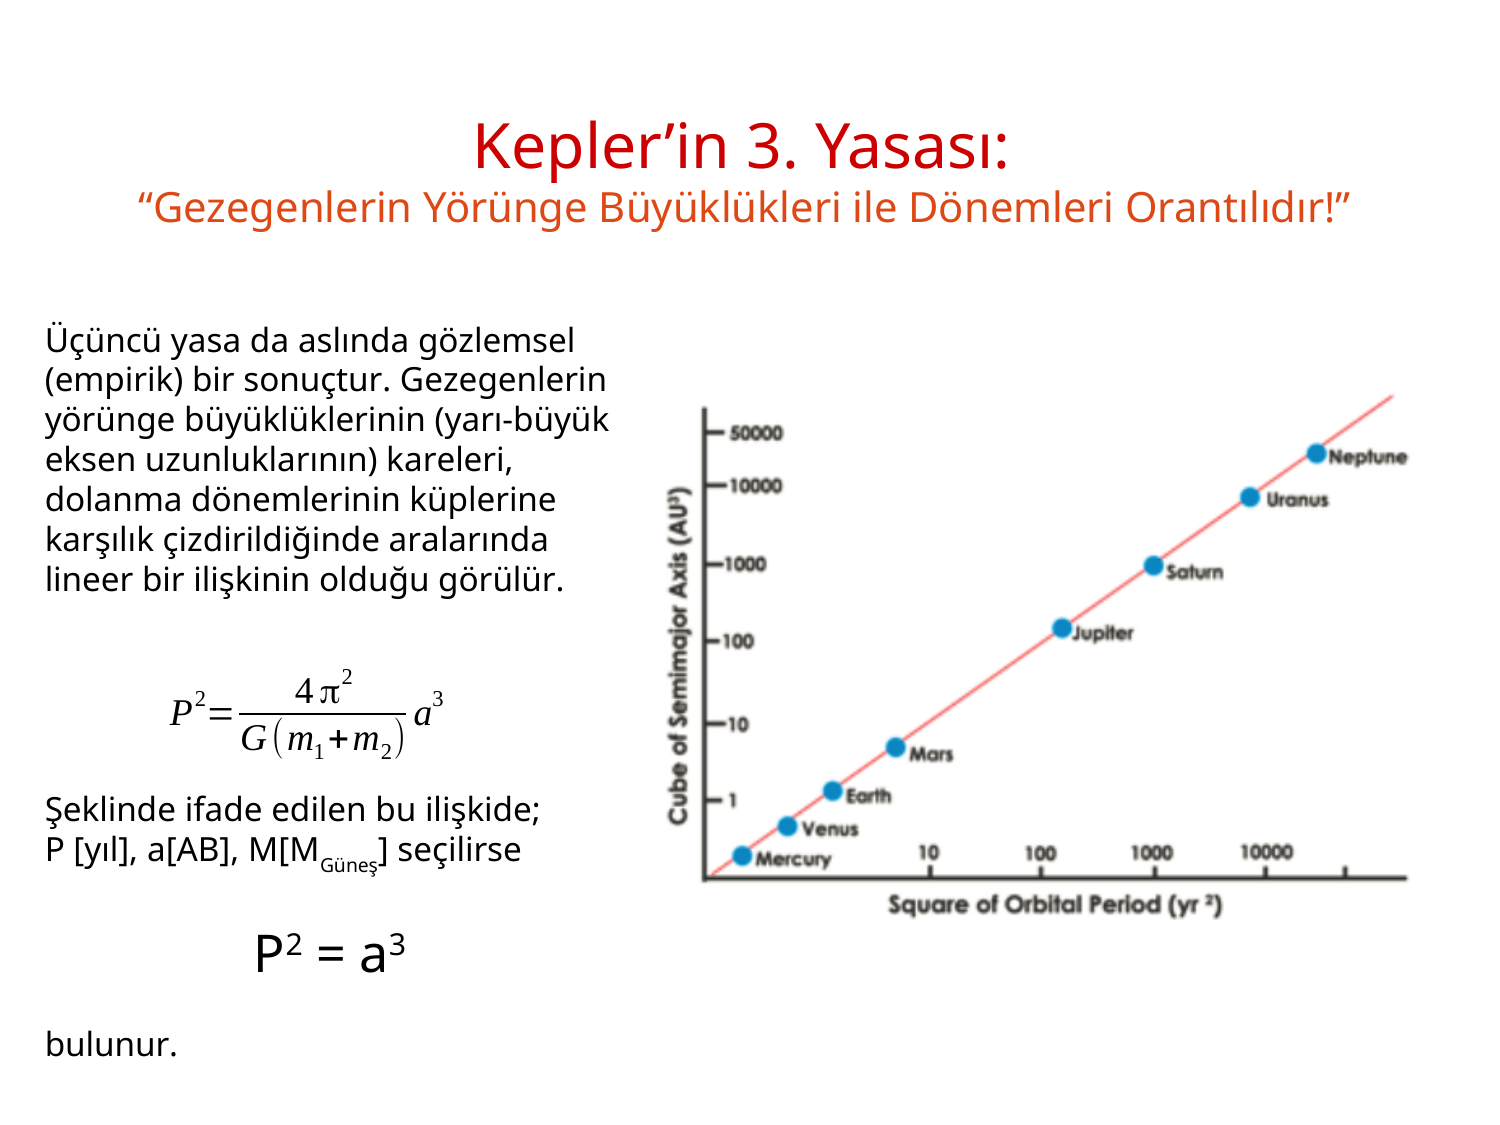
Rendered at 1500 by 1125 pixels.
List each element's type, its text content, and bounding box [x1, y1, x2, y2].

text_box Üçüncü yasa da aslında gözlemsel (empirik) bir sonuçtur. Gezegenlerin yörünge büyüklüklerinin (yarı-büyük eksen uzunluklarının) kareleri, dolanma dönemlerinin küplerine karşılık çizdirildiğinde aralarında lineer bir ilişkinin olduğu görülür. [30, 311, 631, 647]
title Kepler’in 3. Yasası: “Gezegenlerin Yörünge Büyüklükleri ile Dönemleri Orantılıdır!” [75, 98, 1426, 264]
picture [660, 359, 1433, 928]
chart [162, 664, 451, 765]
text_box Şeklinde ifade edilen bu ilişkide; P [yıl], a[AB], M[MGüneş] seçilirse P2 = a3 bulunur. [30, 780, 631, 1079]
